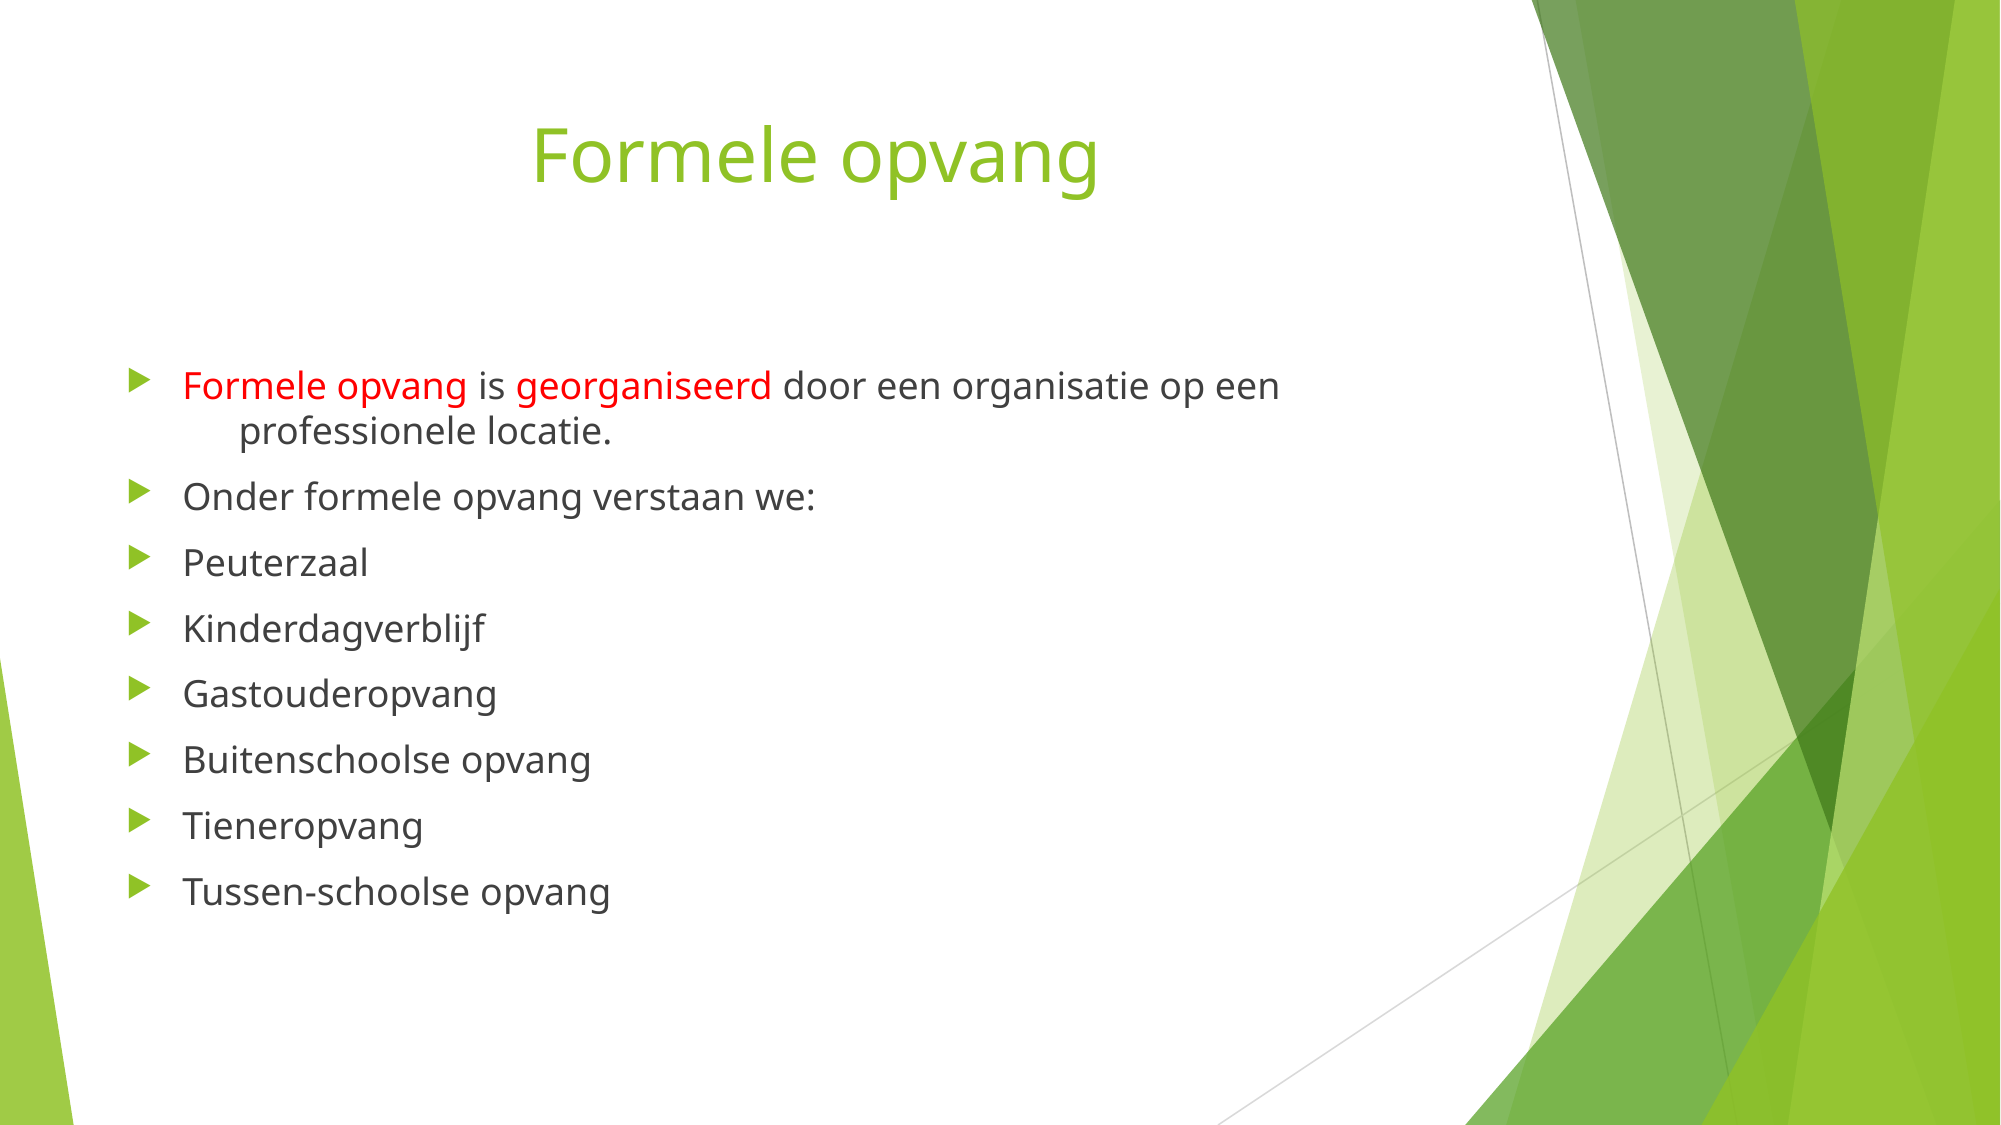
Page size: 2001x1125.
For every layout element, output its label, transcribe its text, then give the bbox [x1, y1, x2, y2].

title Formele opvang [111, 99, 1522, 317]
list Formele opvang is georganiseerd door een organisatie op een professionele locatie. Onder formele opvang verstaan we: Peuterzaal Kinderdagverblijf Gastouderopvang Buitenschoolse opvang Tieneropvang Tussen-schoolse opvang [111, 354, 1522, 992]
